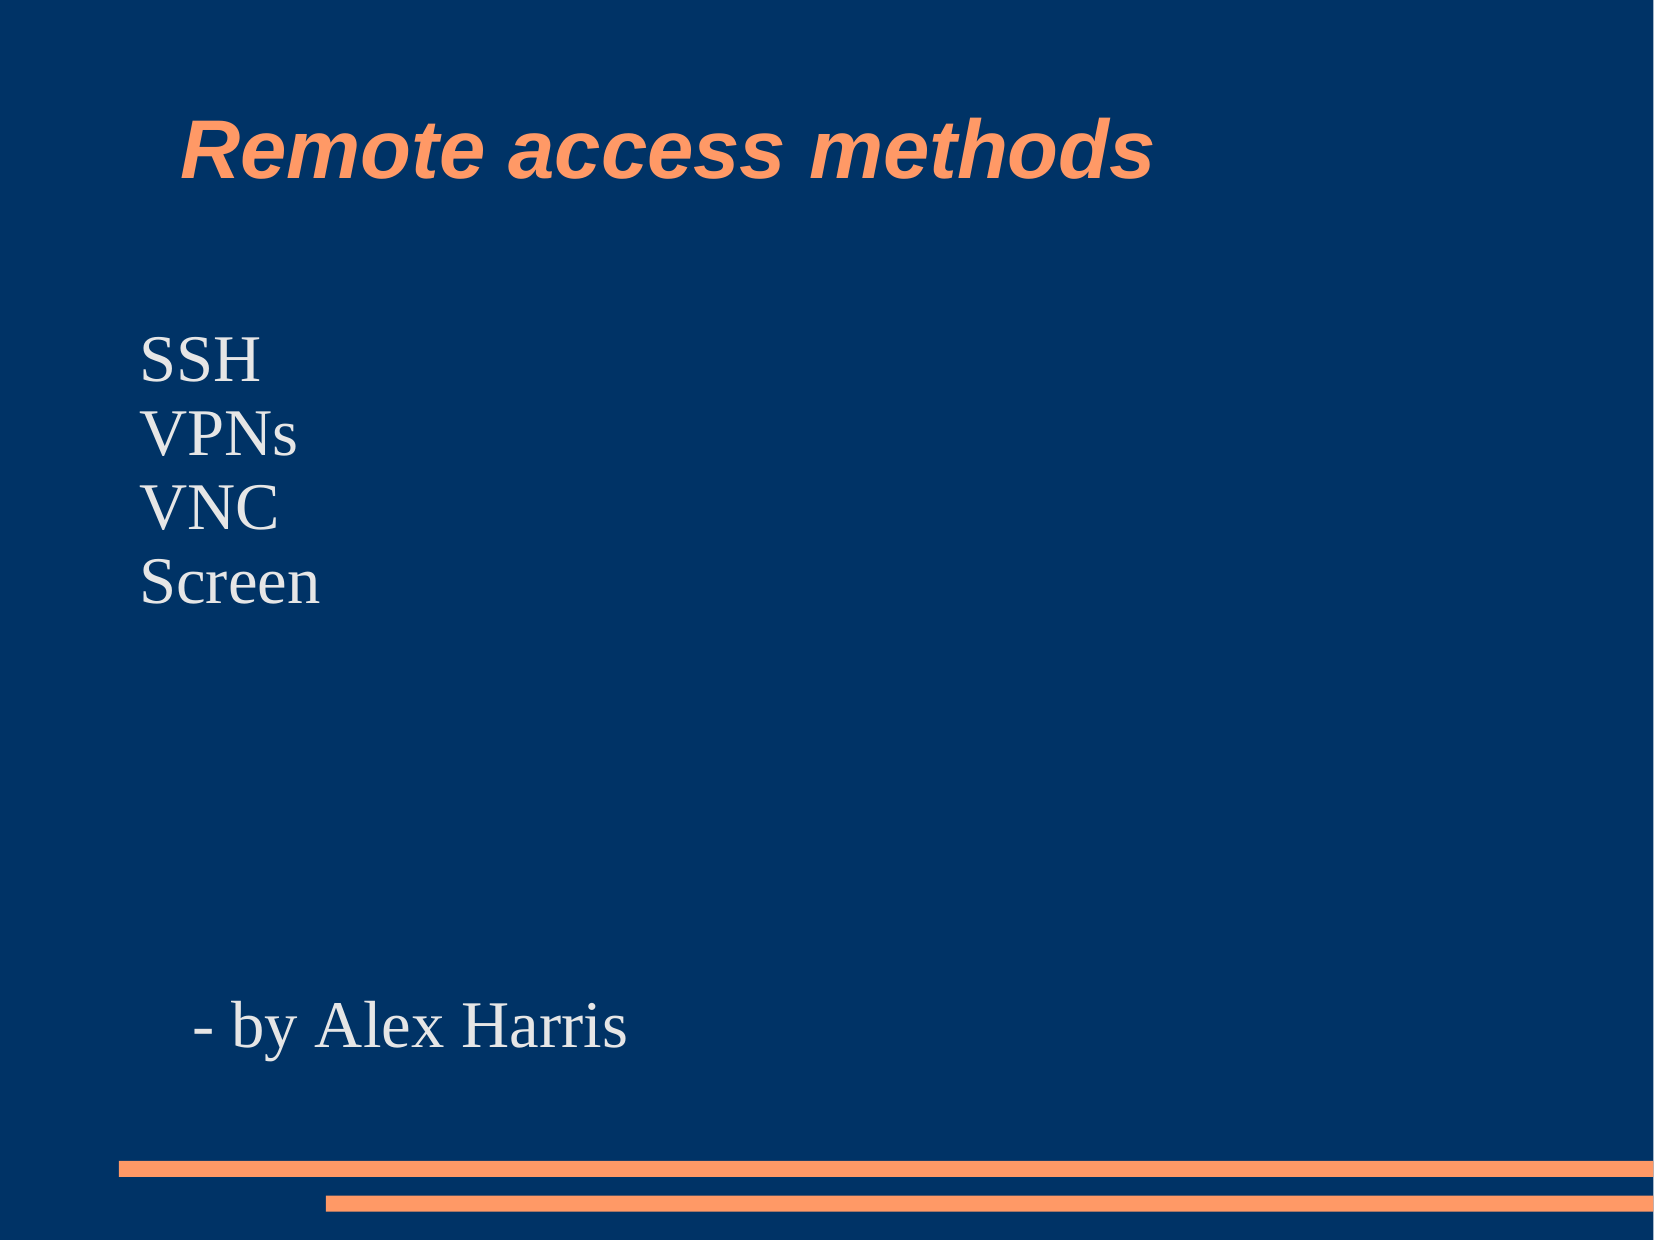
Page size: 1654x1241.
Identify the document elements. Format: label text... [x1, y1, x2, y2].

list SSH VPNs VNC Screen - by Alex Harris [121, 322, 1561, 1132]
title Remote access methods [121, 46, 1534, 254]
